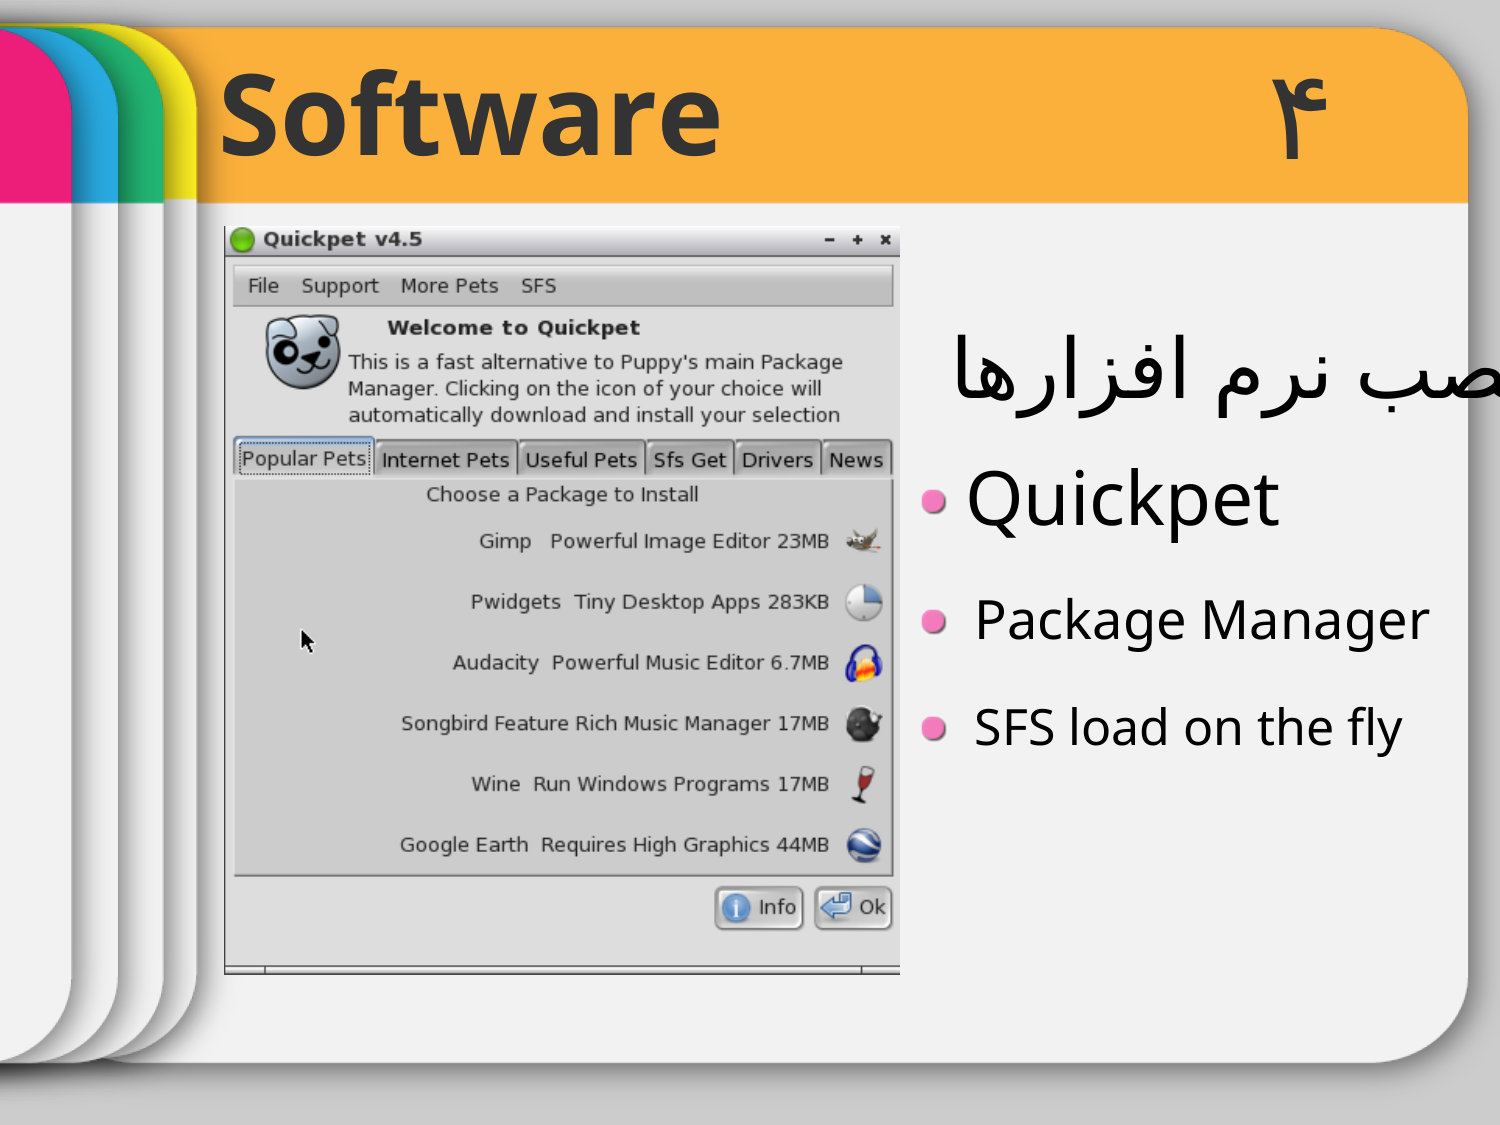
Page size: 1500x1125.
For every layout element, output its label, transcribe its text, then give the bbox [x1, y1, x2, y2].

picture [0, 0, 1500, 1125]
text_box نصب نرم افزارها [935, 308, 1413, 444]
text_box Software [203, 35, 1014, 186]
text_box Quickpet [950, 444, 1316, 549]
picture [1464, 375, 1494, 391]
text_box ۴ [1213, 27, 1389, 193]
text_box SFS load on the fly [959, 688, 1458, 764]
text_box Package Manager [959, 578, 1474, 658]
